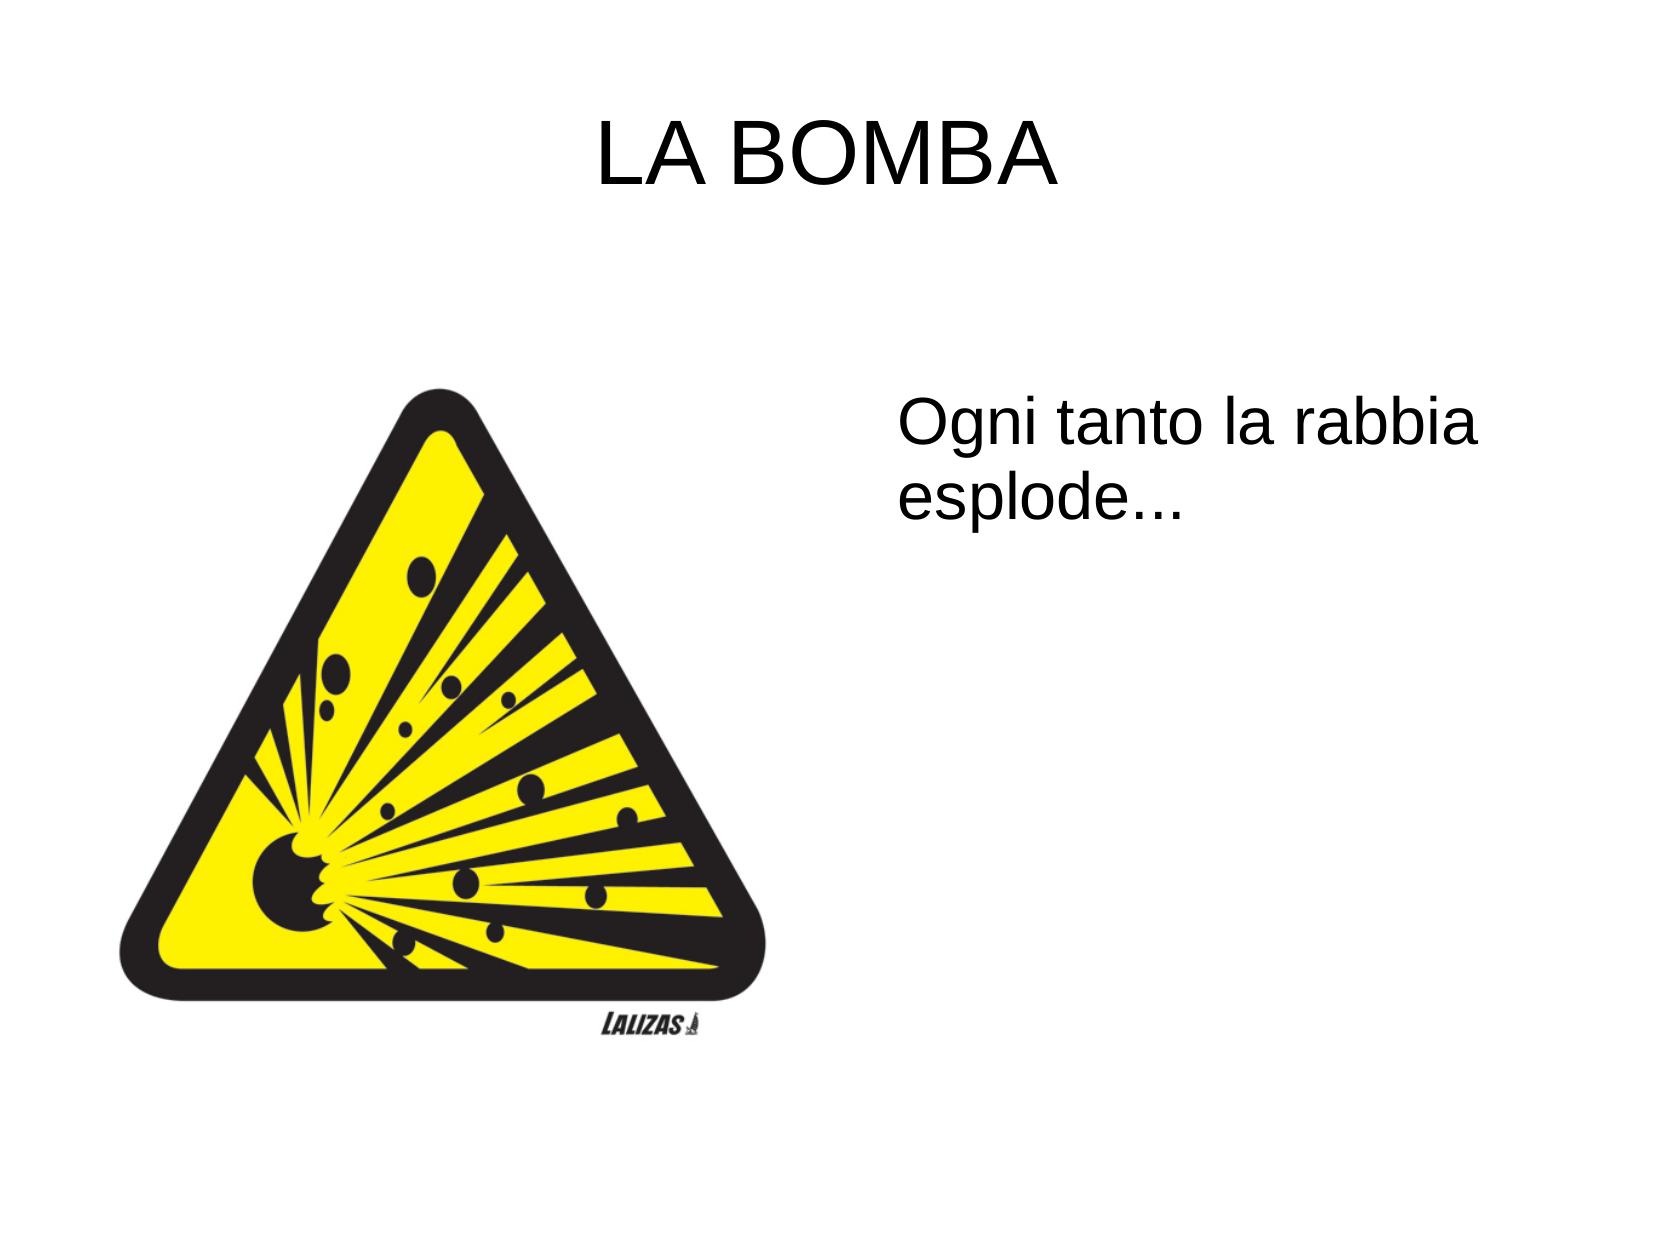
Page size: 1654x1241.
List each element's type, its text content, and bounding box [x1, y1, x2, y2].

list Ogni tanto la rabbia esplode... [826, 383, 1553, 1203]
title LA BOMBA [82, 49, 1571, 257]
picture [82, 336, 809, 1063]
